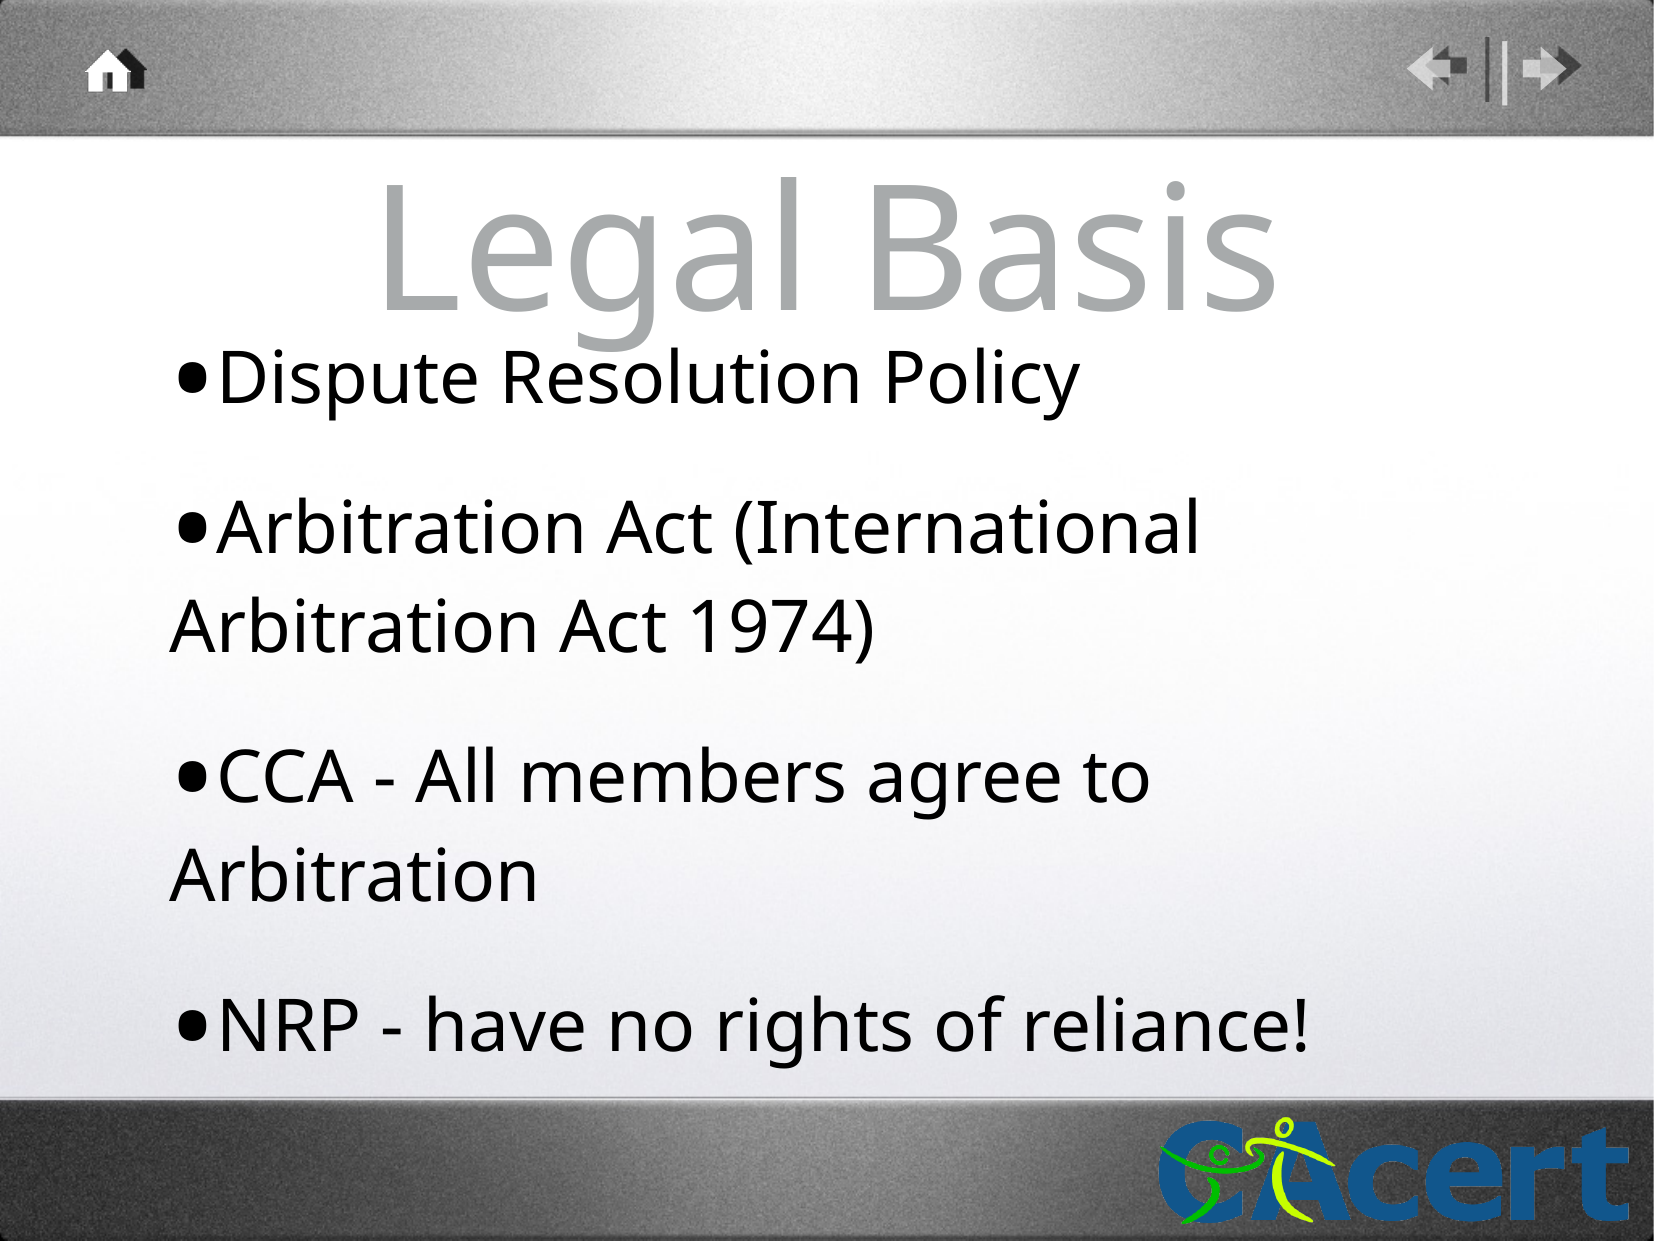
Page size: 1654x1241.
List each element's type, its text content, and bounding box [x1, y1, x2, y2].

title Legal Basis [161, 134, 1493, 335]
picture [0, 0, 1654, 1241]
list Dispute Resolution Policy Arbitration Act (International Arbitration Act 1974) CCA - All members agree to Arbitration NRP - have no rights of reliance! [161, 335, 1493, 1063]
